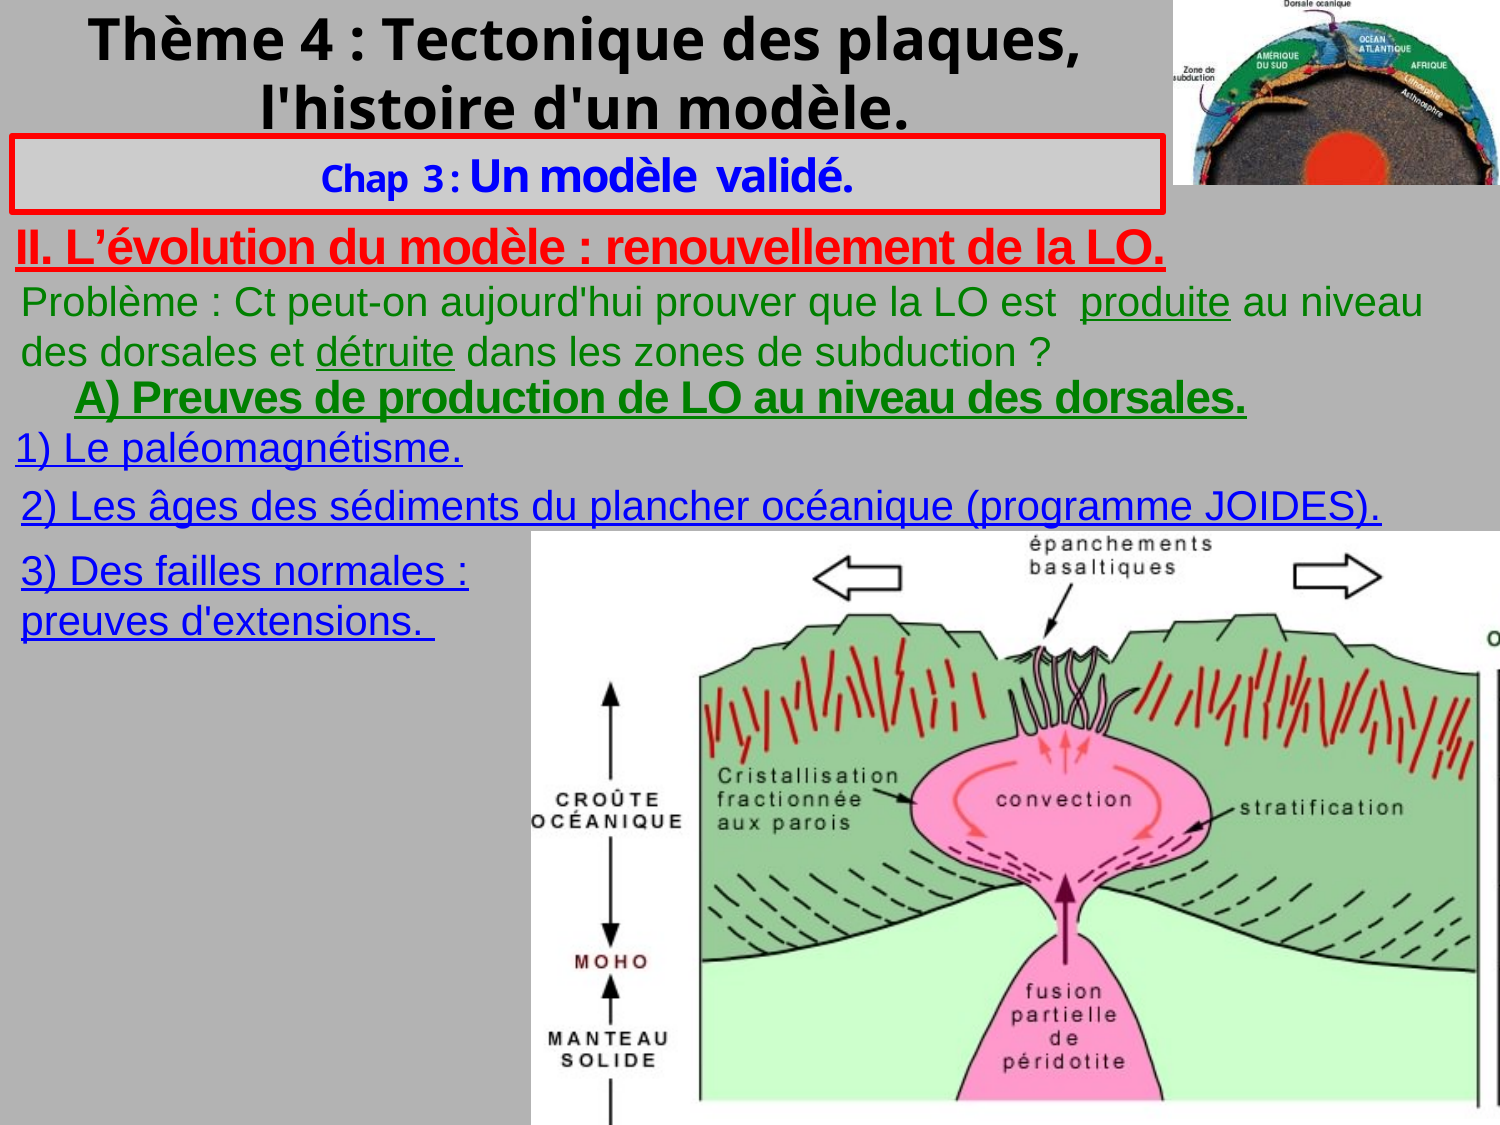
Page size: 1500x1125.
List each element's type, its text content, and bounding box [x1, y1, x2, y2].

text_box II. L’évolution du modèle : renouvellement de la LO. [0, 206, 1500, 282]
text_box A) Preuves de production de LO au niveau des dorsales. [59, 360, 1270, 431]
text_box Problème : Ct peut-on aujourd'hui prouver que la LO est produite au niveau des dorsales et détruite dans les zones de subduction ? [5, 267, 1477, 383]
text_box Thème 4 : Tectonique des plaques, l'histoire d'un modèle. [0, 0, 1173, 150]
text_box Chap 3 : Un modèle validé. [11, 135, 1164, 206]
text_box 1) Le paléomagnétisme. [0, 413, 591, 479]
picture [531, 531, 1500, 1125]
picture [1173, 0, 1500, 185]
text_box 3) Des failles normales : preuves d'extensions. [5, 536, 502, 652]
text_box 2) Les âges des sédiments du plancher océanique (programme JOIDES). [5, 471, 1447, 537]
